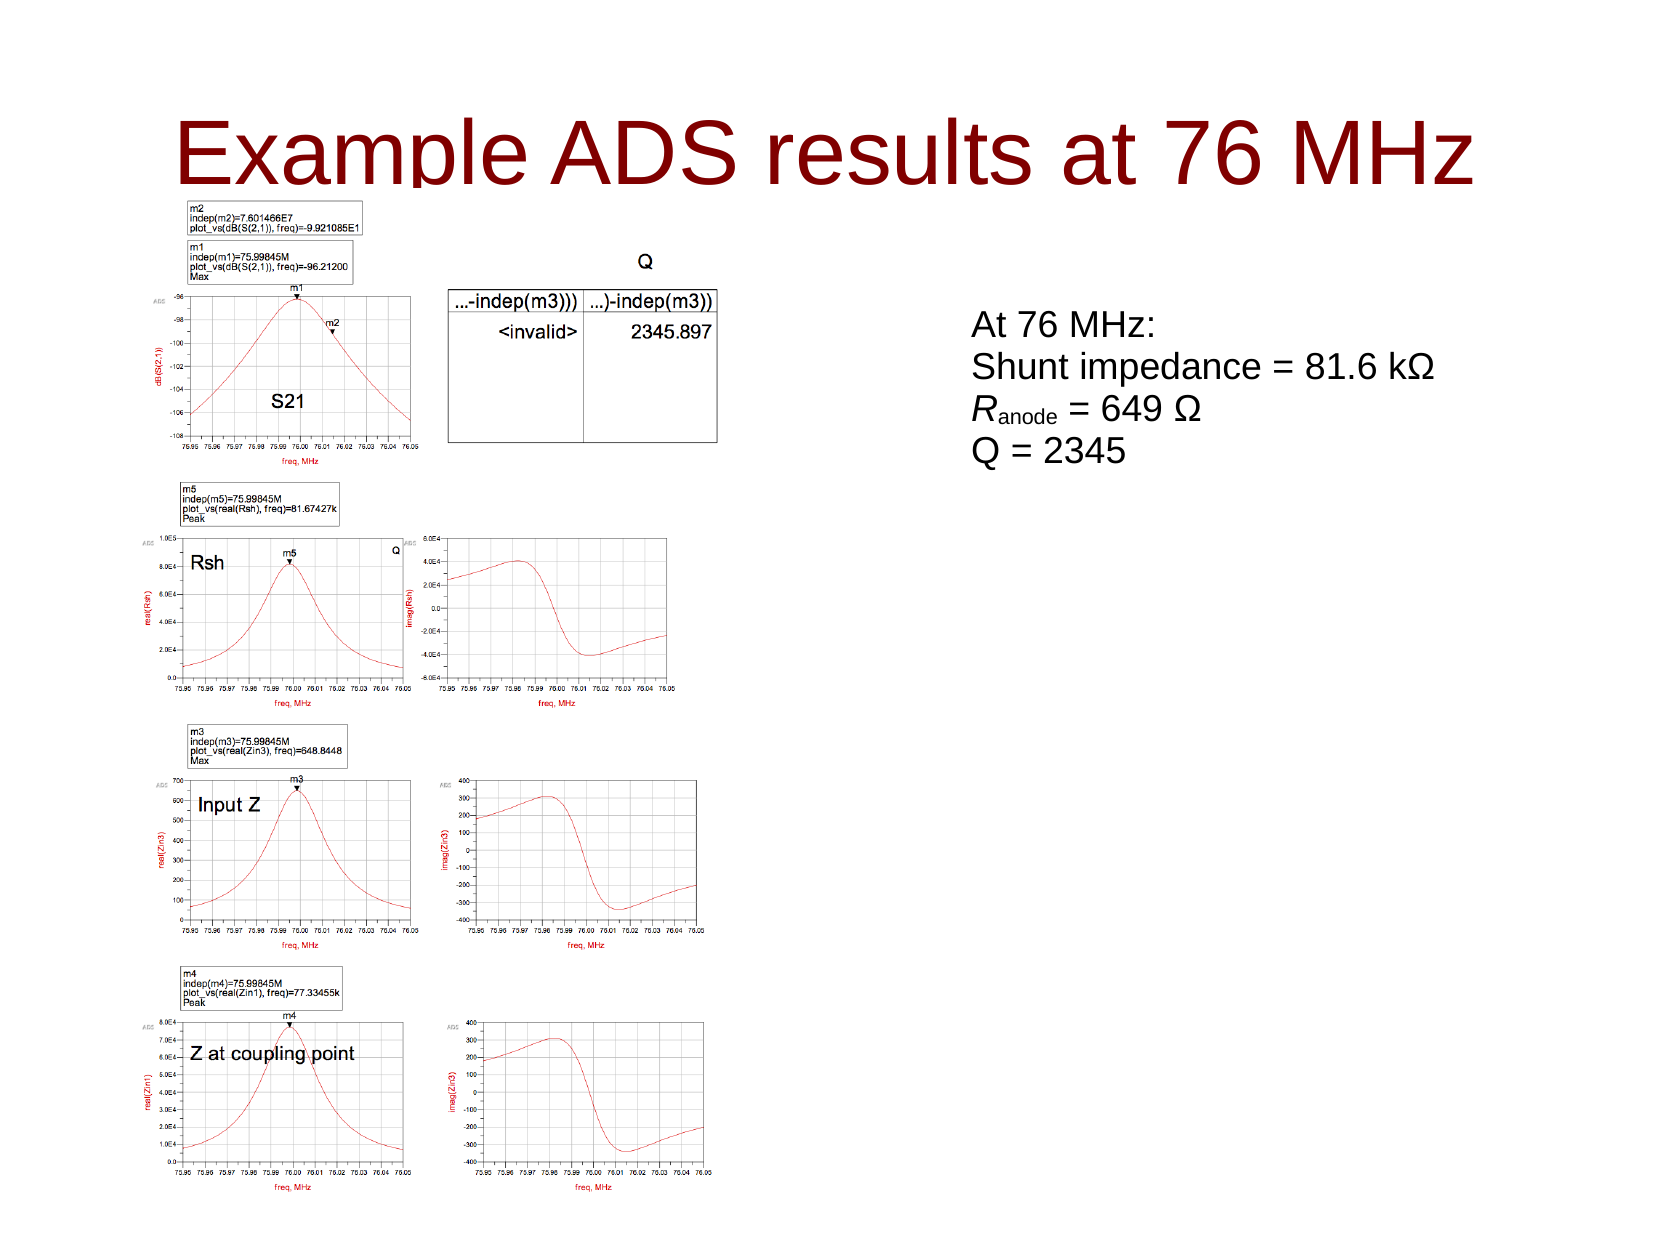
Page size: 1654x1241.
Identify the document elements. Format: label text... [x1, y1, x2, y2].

text_box At 76 MHz: Shunt impedance = 81.6 kΩ Ranode = 649 Ω Q = 2345 [956, 296, 1471, 490]
title Example ADS results at 76 MHz [82, 49, 1571, 257]
picture [37, 188, 822, 1204]
